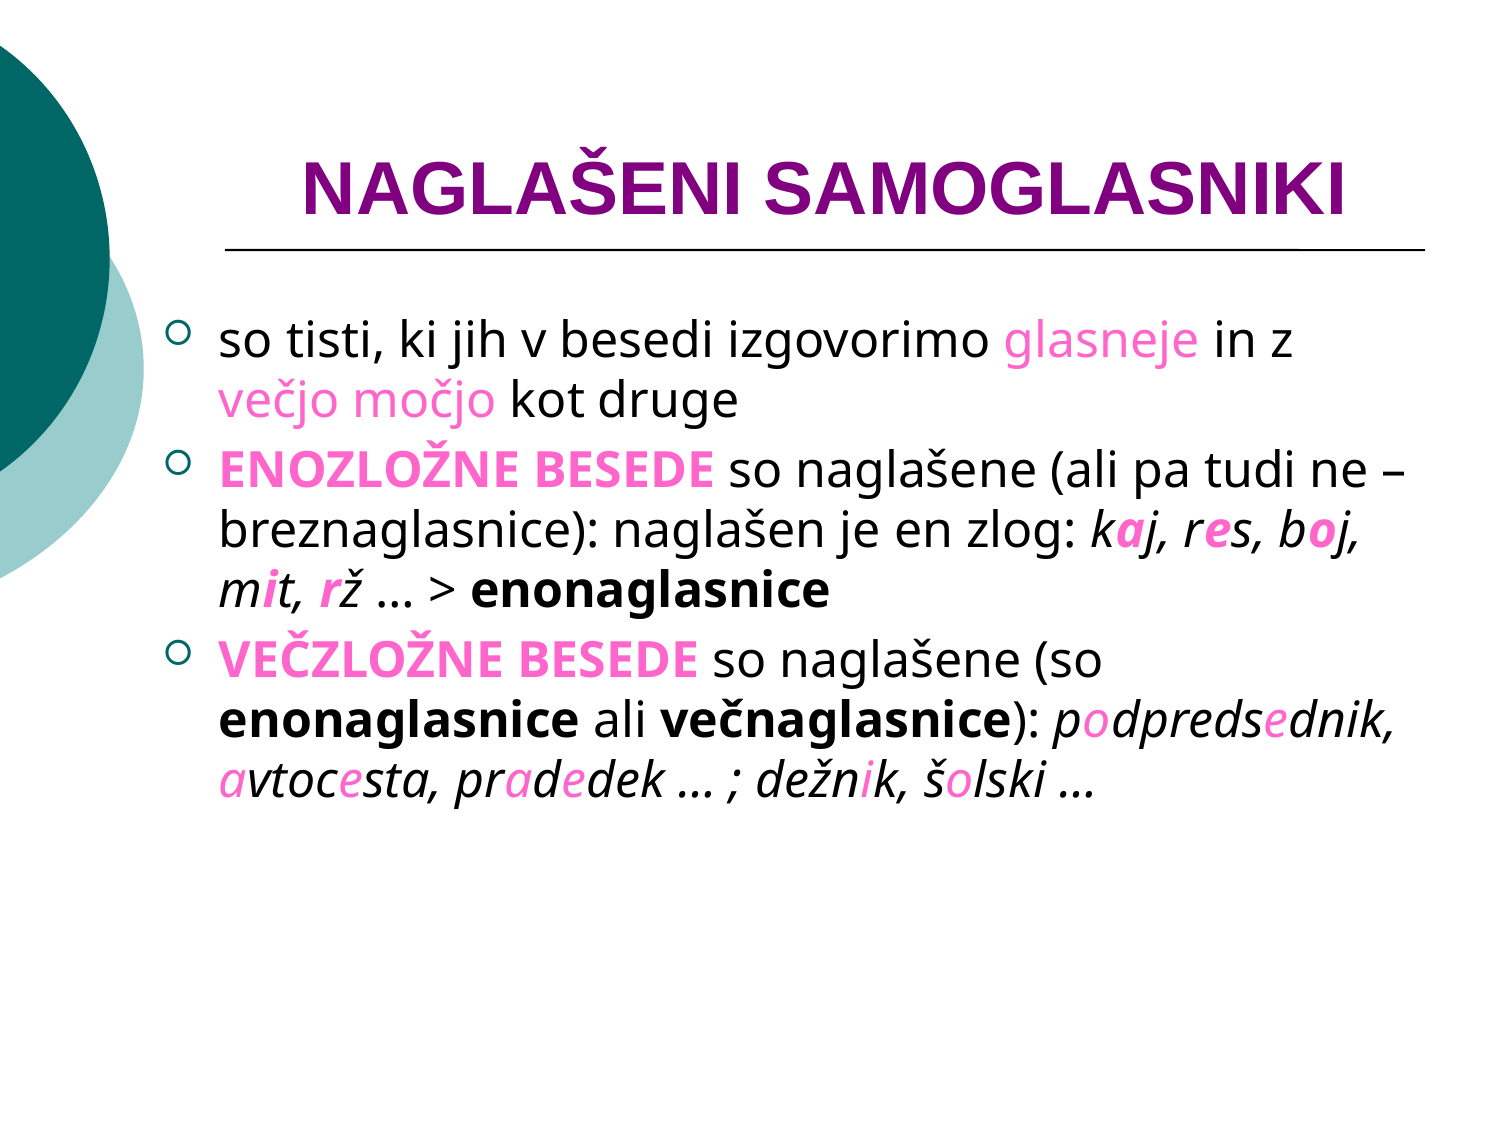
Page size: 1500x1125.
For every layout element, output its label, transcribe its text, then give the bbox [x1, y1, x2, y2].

title NAGLAŠENI SAMOGLASNIKI [224, 49, 1425, 237]
list so tisti, ki jih v besedi izgovorimo glasneje in z večjo močjo kot druge ENOZLOŽNE BESEDE so naglašene (ali pa tudi ne – breznaglasnice): naglašen je en zlog: kaj, res, boj, mit, rž … > enonaglasnice VEČZLOŽNE BESEDE so naglašene (so enonaglasnice ali večnaglasnice): podpredsednik, avtocesta, pradedek … ; dežnik, šolski … [147, 299, 1425, 975]
